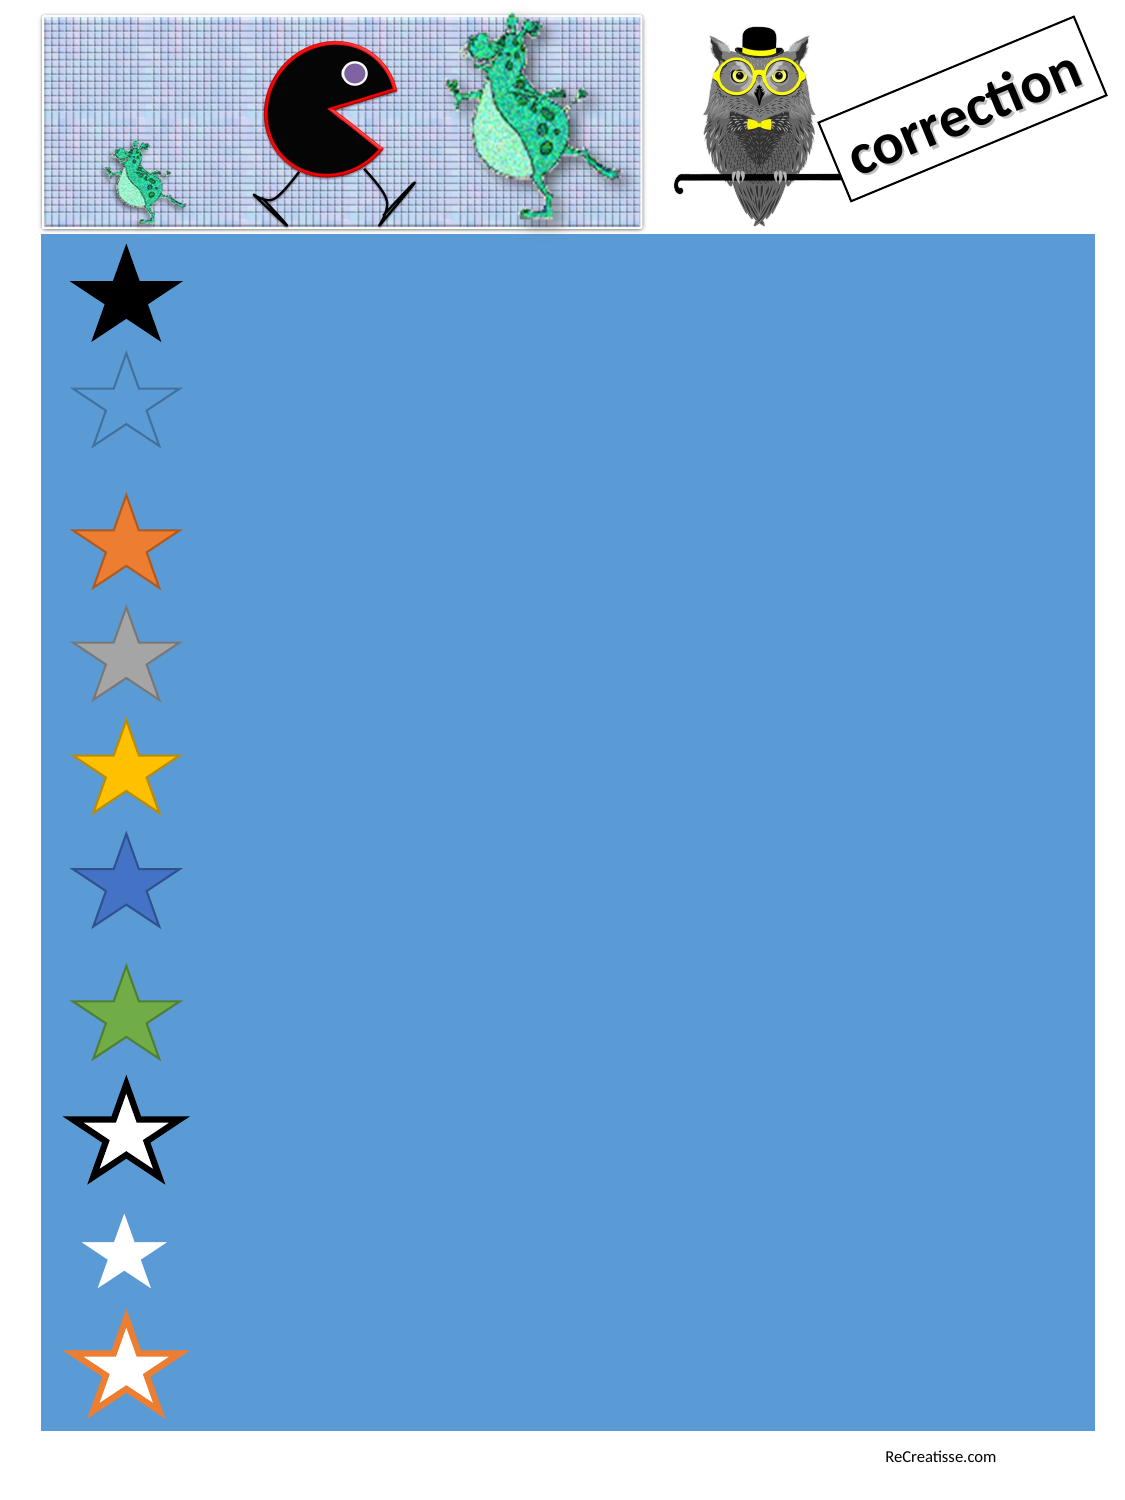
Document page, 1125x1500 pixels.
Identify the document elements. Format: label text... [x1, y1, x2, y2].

text_box [72, 353, 180, 446]
table_cell [203, 1192, 1095, 1311]
table_cell [41, 713, 203, 833]
table_cell [203, 833, 1095, 952]
text_box [72, 607, 180, 700]
table_cell [203, 474, 1095, 593]
text_box [72, 833, 180, 927]
table_cell [41, 474, 203, 593]
table_header [203, 234, 1095, 354]
table_cell [203, 1072, 1095, 1192]
table_cell [203, 1311, 1095, 1431]
table_cell [203, 593, 1095, 713]
text_box [72, 966, 180, 1059]
text_box [72, 1084, 180, 1177]
text_box [72, 495, 180, 588]
table_cell [41, 1311, 203, 1431]
text_box [70, 1203, 178, 1297]
table_header [41, 247, 203, 354]
table_cell [203, 713, 1095, 833]
table_cell [41, 833, 203, 952]
table_cell [41, 1072, 203, 1192]
text_box [72, 1318, 180, 1411]
text_box [72, 720, 180, 813]
picture [35, 0, 871, 247]
table_cell [41, 354, 203, 474]
table_cell [203, 354, 1095, 474]
text_box [72, 246, 180, 340]
table_cell [41, 1192, 203, 1311]
table_cell [203, 952, 1095, 1072]
text_box ReCreatisse.com [870, 1438, 1012, 1474]
table_cell [41, 593, 203, 713]
text_box correction [818, 16, 1107, 202]
table_cell [41, 952, 203, 1072]
